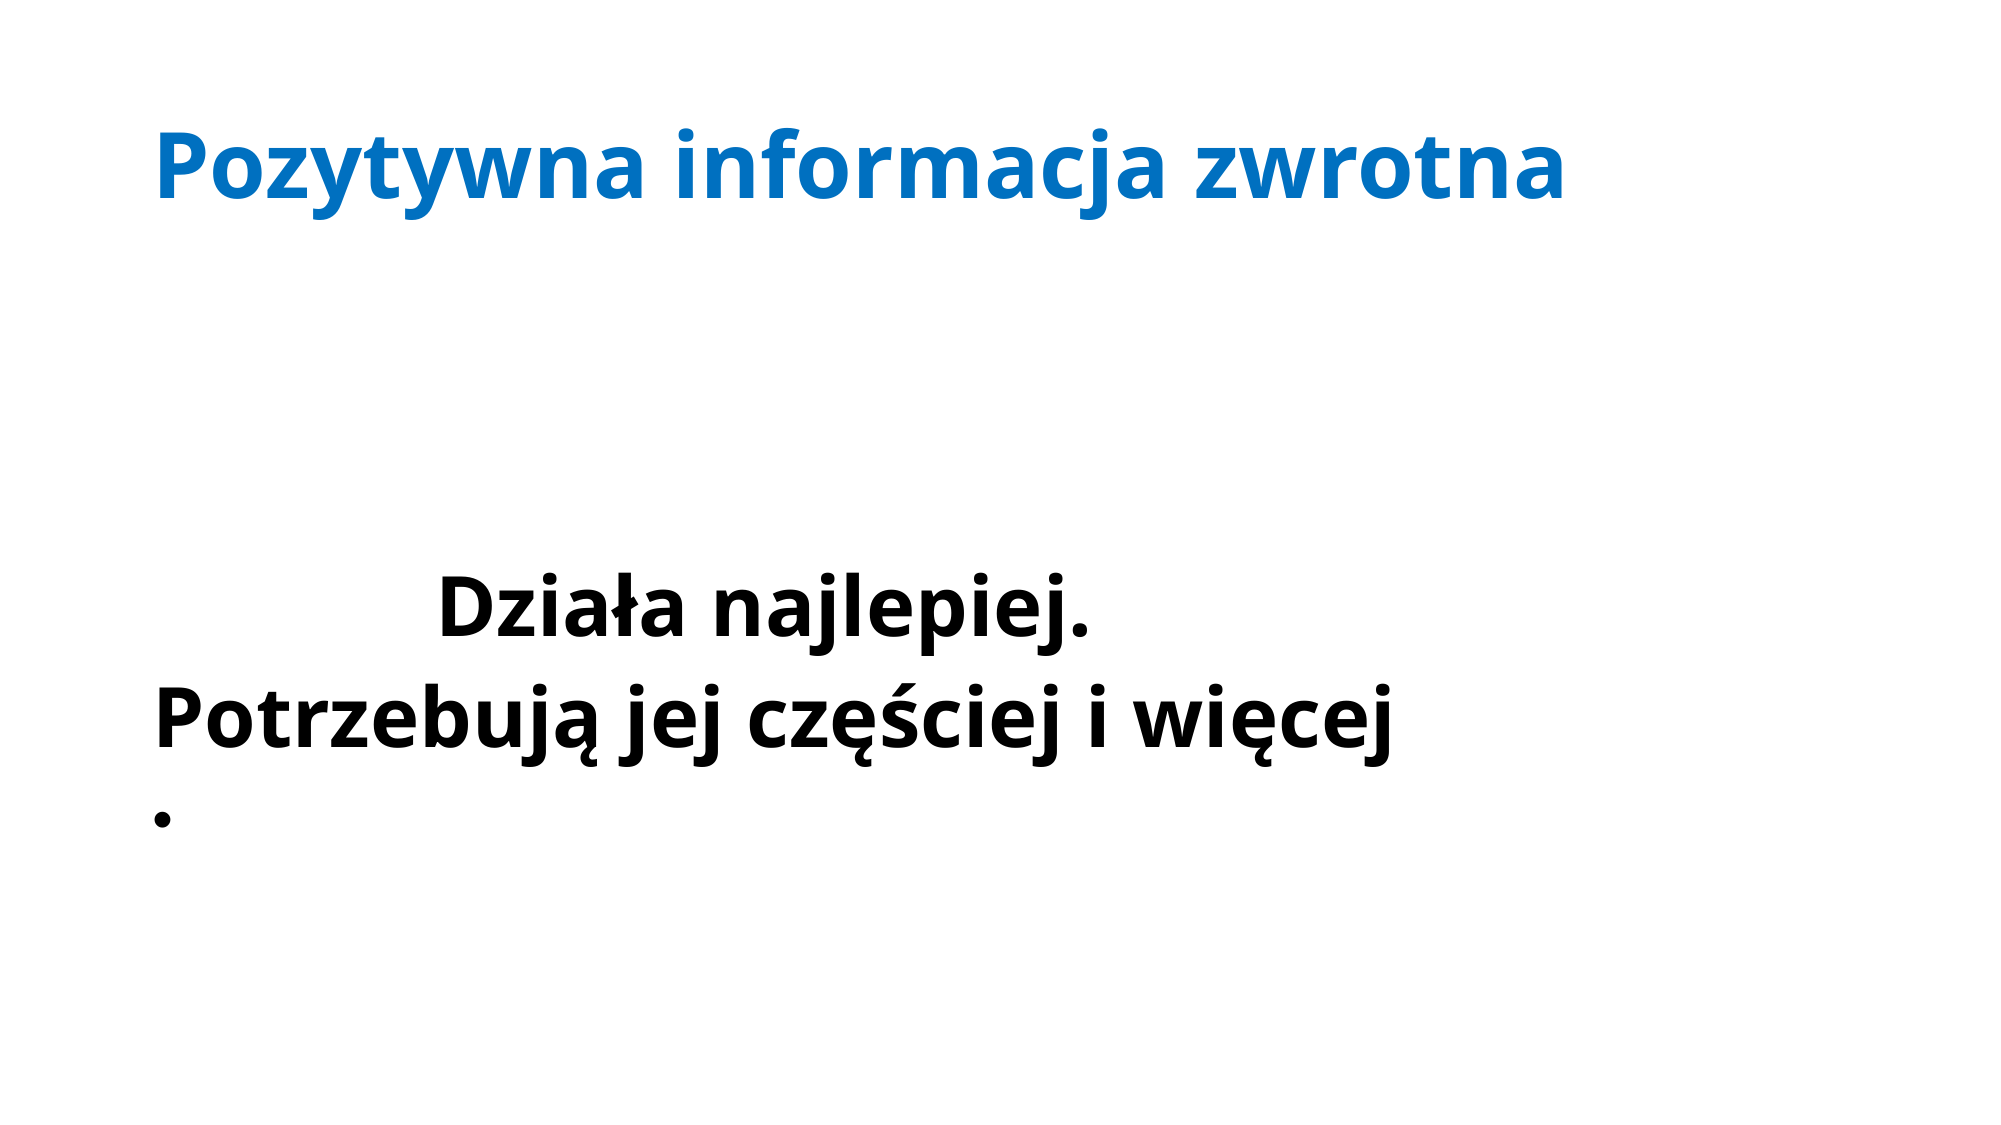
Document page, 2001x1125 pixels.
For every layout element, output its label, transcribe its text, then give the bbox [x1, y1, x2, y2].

list Działa najlepiej. Potrzebują jej częściej i więcej [137, 299, 1863, 1014]
title Pozytywna informacja zwrotna [137, 59, 1863, 278]
